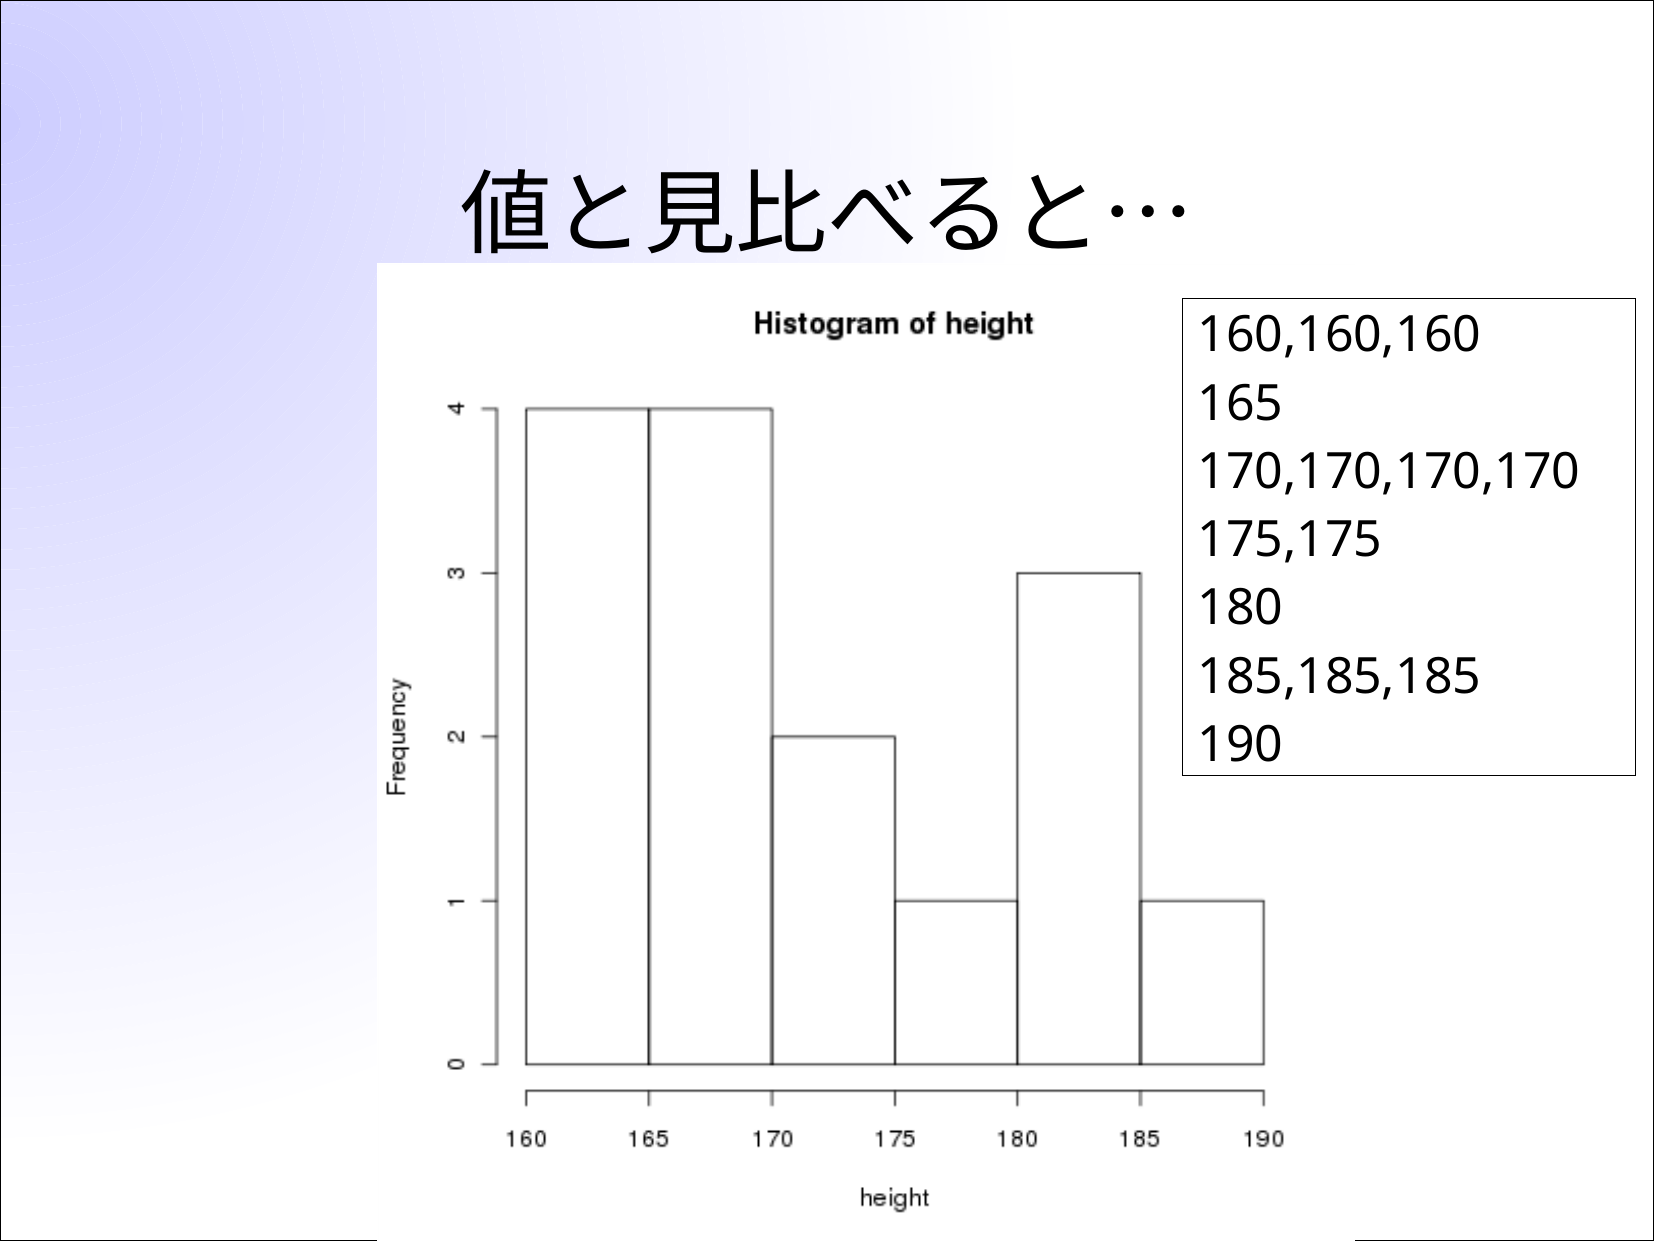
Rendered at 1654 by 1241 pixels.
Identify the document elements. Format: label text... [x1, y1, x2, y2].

text_box 160,160,160 165 170,170,170,170 175,175 180 185,185,185 190 [1182, 298, 1636, 776]
picture [377, 263, 1355, 1241]
title 値と見比べると… [121, 102, 1534, 311]
